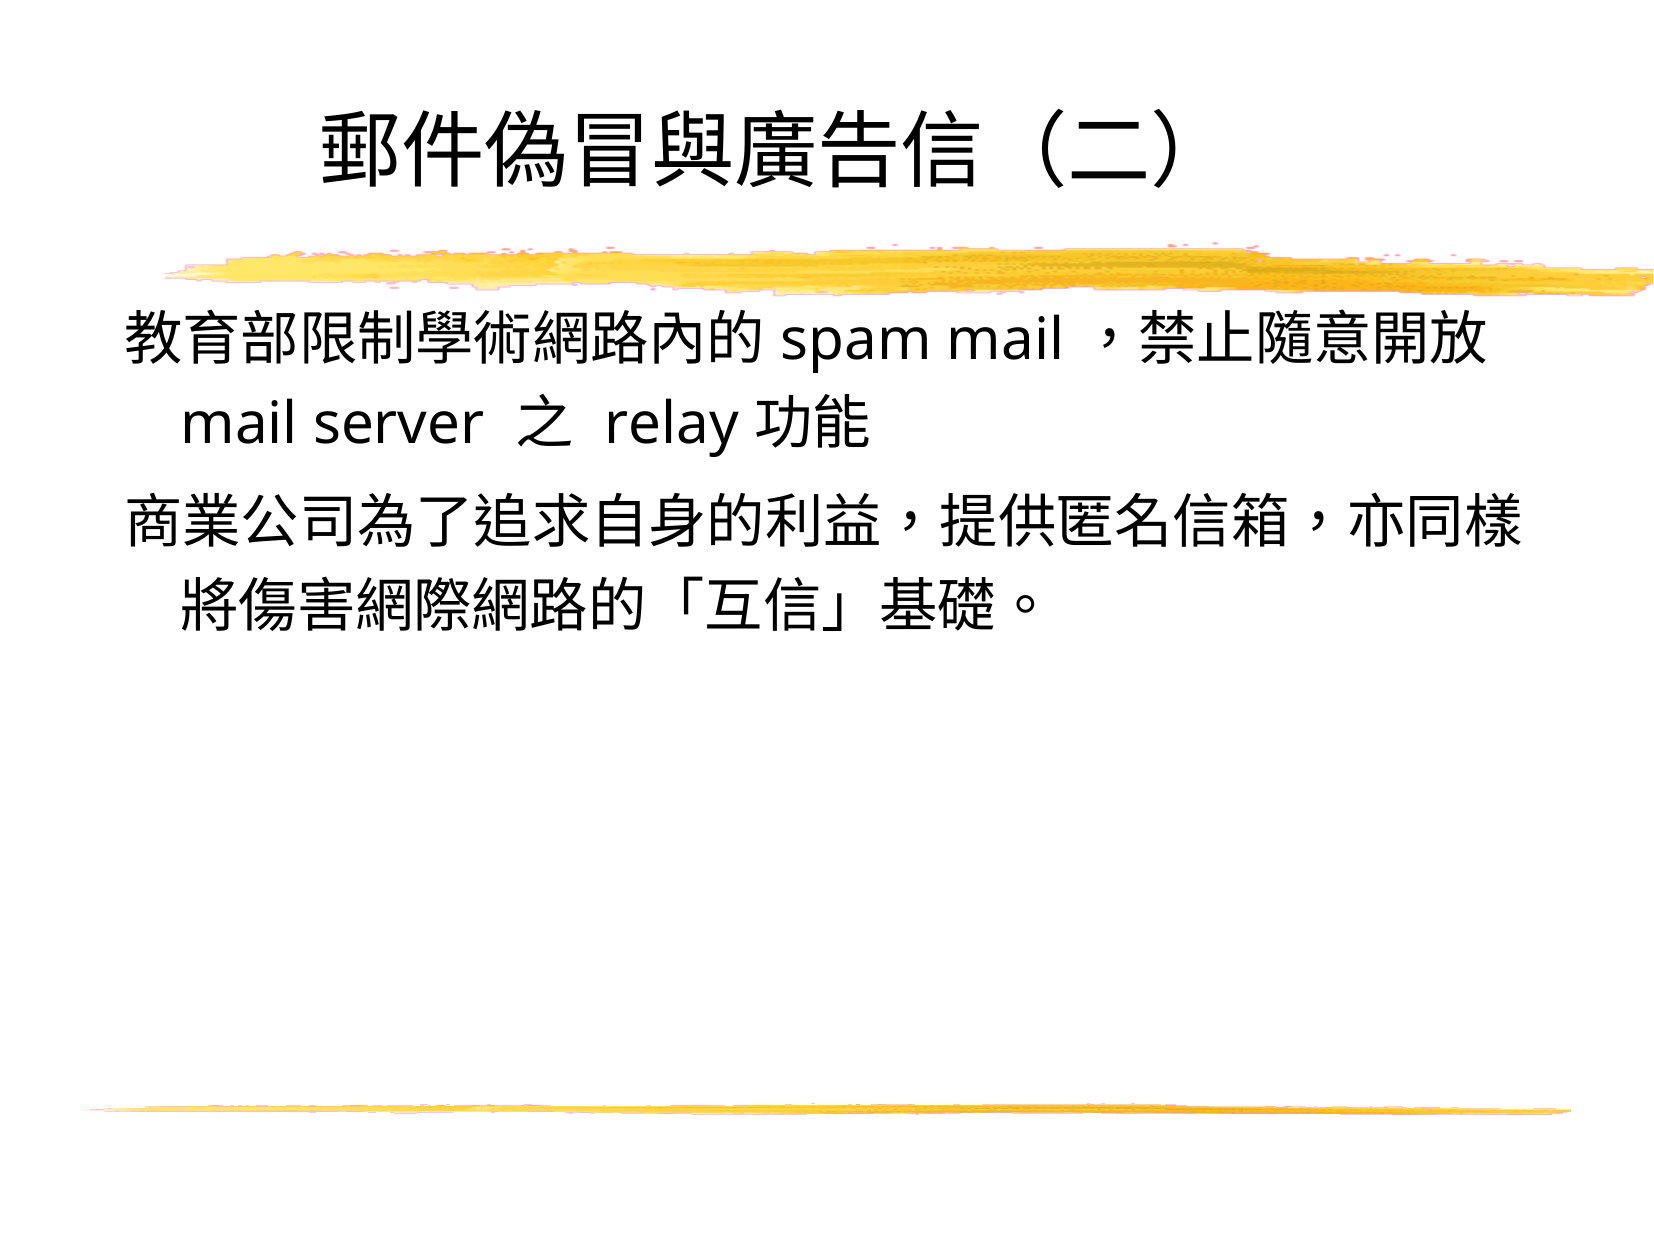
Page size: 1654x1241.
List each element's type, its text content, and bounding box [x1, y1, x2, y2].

title 郵件偽冒與廣告信（二） [73, 41, 1479, 249]
picture [82, 1102, 124, 1117]
picture [1530, 1102, 1571, 1117]
list 教育部限制學術網路內的spam mail，禁止隨意開放mail server 之 relay功能 商業公司為了追求自身的利益，提供匿名信箱，亦同樣將傷害網際網路的「互信」基礎。 [124, 292, 1530, 1151]
picture [165, 237, 1654, 308]
